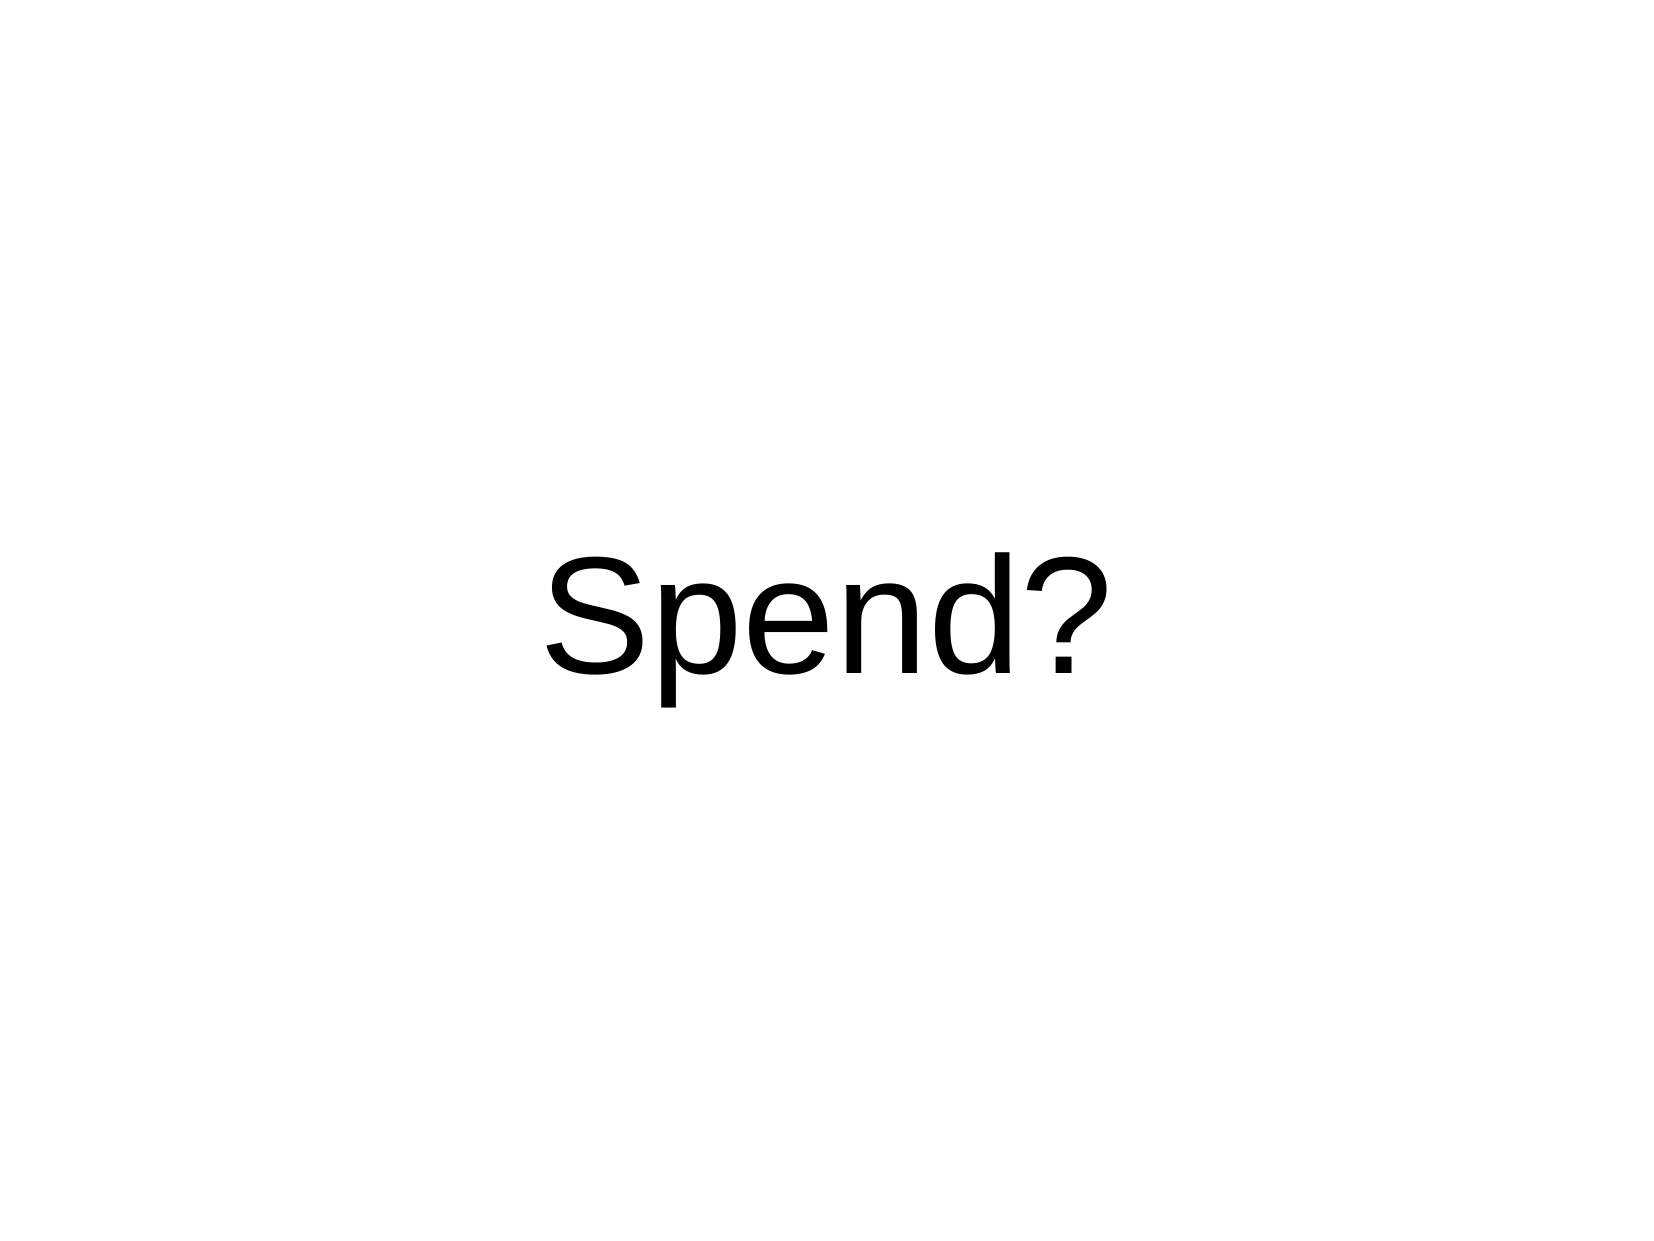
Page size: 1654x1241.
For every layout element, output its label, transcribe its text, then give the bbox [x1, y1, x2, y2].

title Spend? [82, 49, 1571, 1182]
